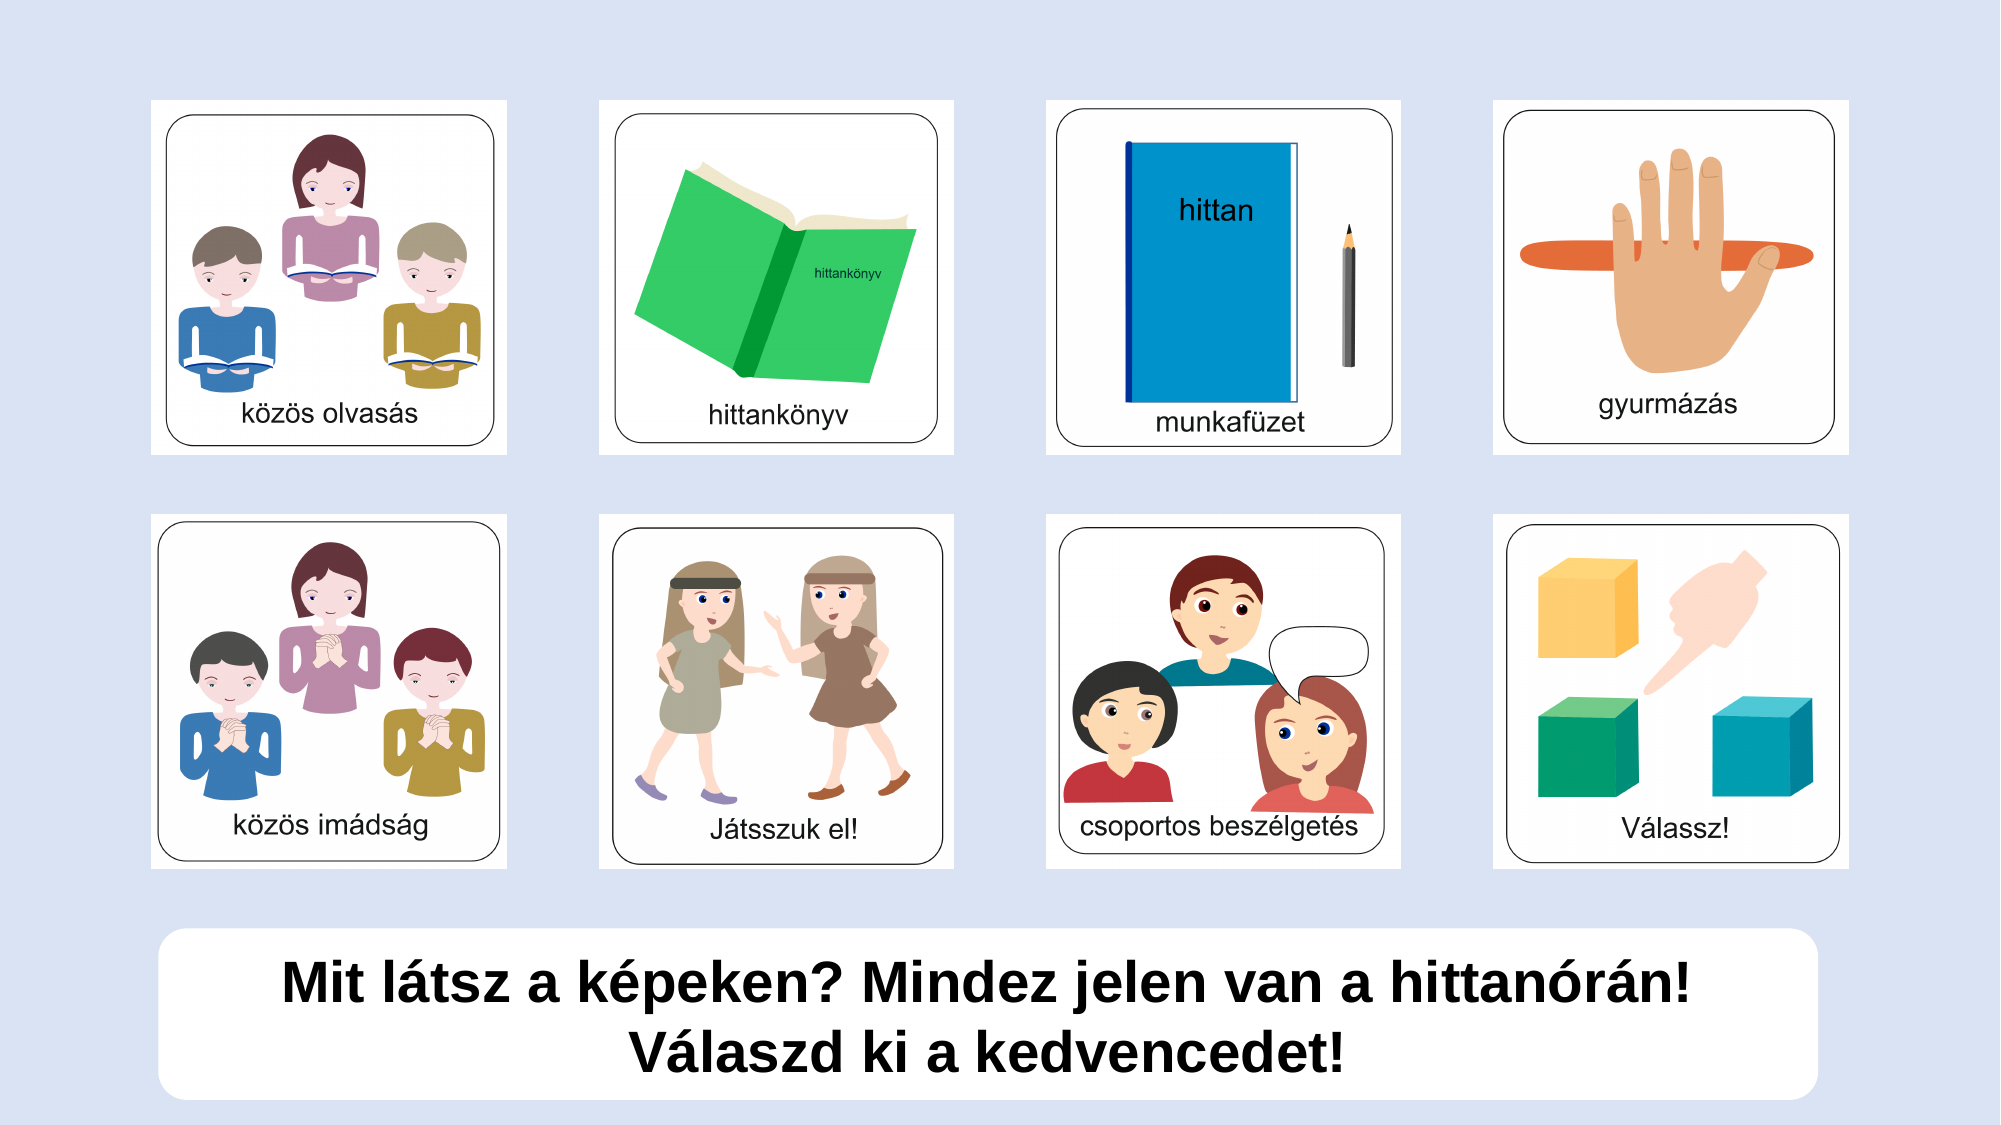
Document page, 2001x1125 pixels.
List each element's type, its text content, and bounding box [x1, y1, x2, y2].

picture [599, 100, 954, 455]
picture [1046, 100, 1401, 455]
picture [1046, 514, 1401, 869]
picture [151, 514, 507, 869]
text_box Mit látsz a képeken? Mindez jelen van a hittanórán! Válaszd ki a kedvencedet! [158, 928, 1819, 1100]
picture [1493, 514, 1849, 869]
picture [1493, 100, 1849, 455]
picture [599, 514, 954, 869]
picture [151, 100, 507, 455]
